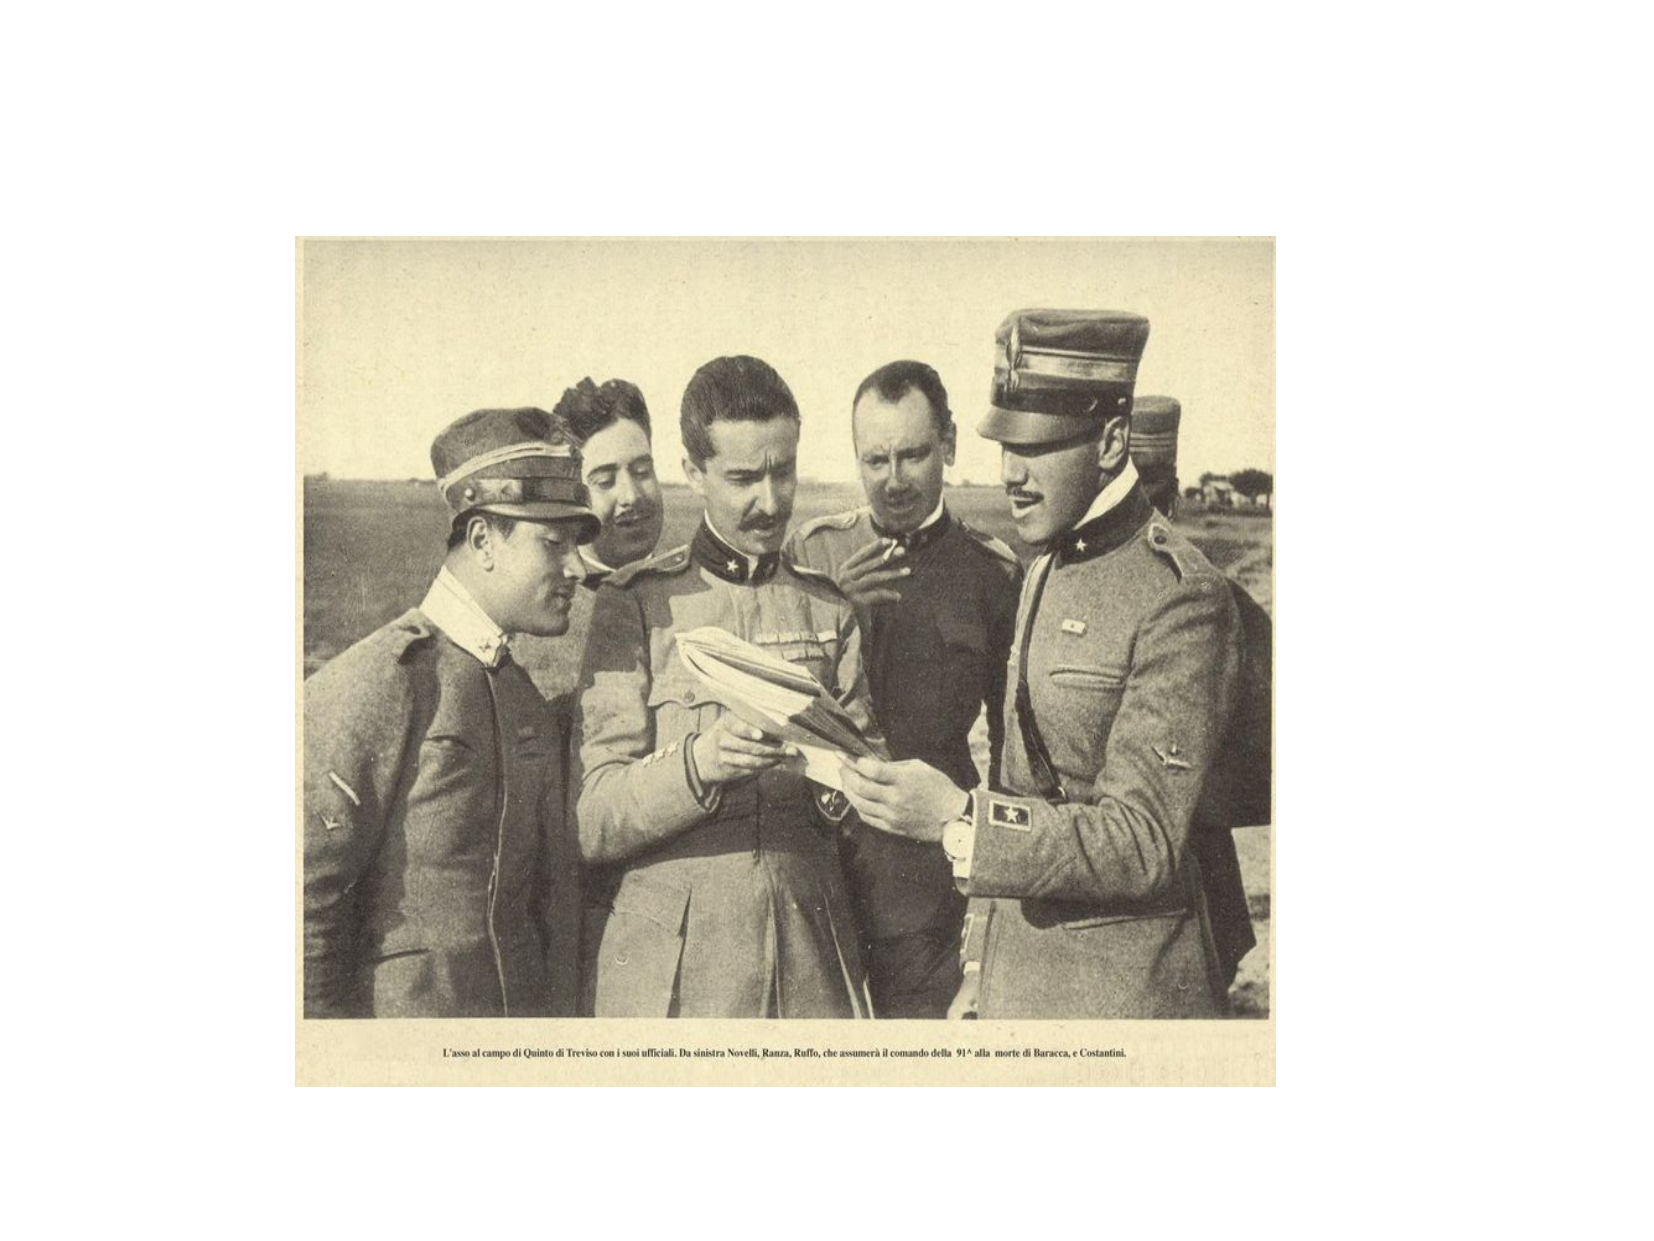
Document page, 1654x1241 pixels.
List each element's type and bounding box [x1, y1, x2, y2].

picture [295, 236, 1276, 1087]
